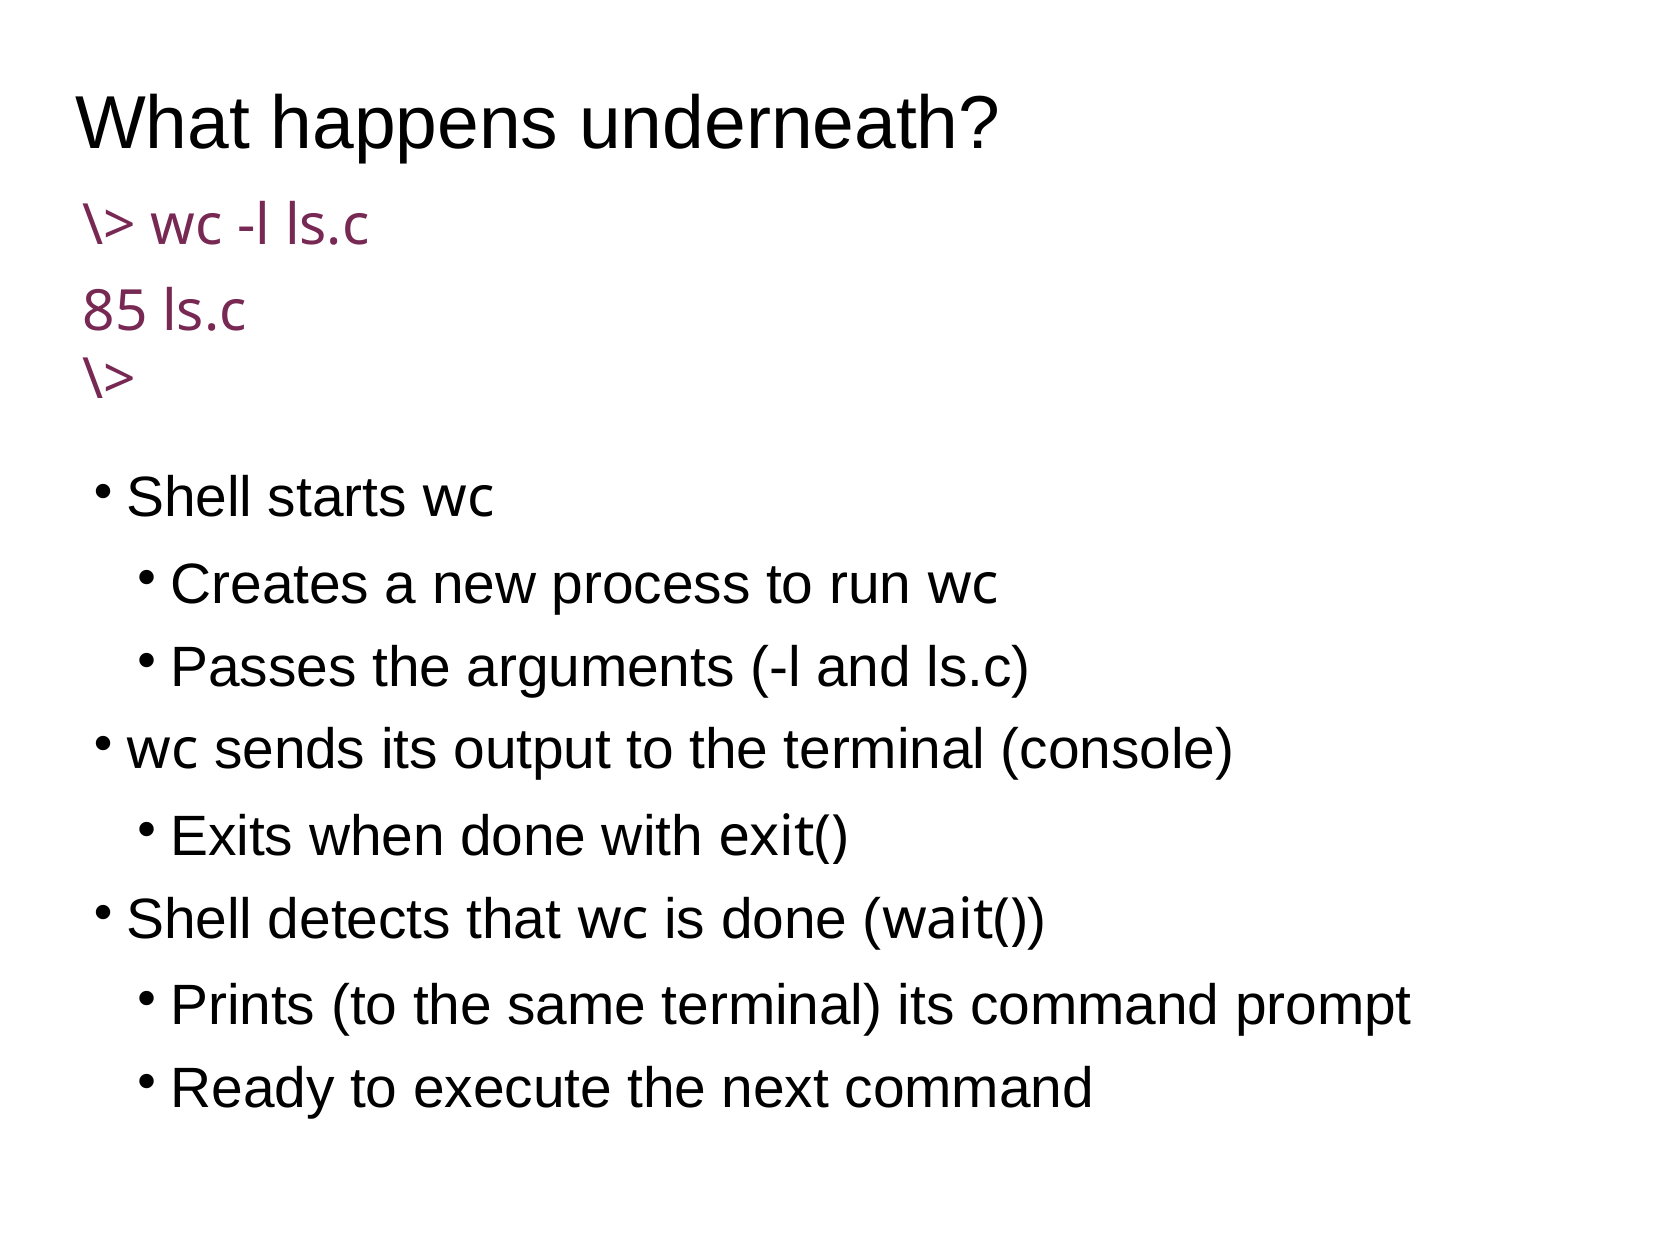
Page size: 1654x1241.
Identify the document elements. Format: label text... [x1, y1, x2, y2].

title What happens underneath? [75, 49, 1613, 188]
list \> wc -l ls.c 85 ls.c \> Shell starts wc Creates a new process to run wc Passes the arguments (-l and ls.c) wc sends its output to the terminal (console) Exits when done with exit() Shell detects that wc is done (wait()) Prints (to the same terminal) its command prompt Ready to execute the next command [82, 187, 1571, 1125]
